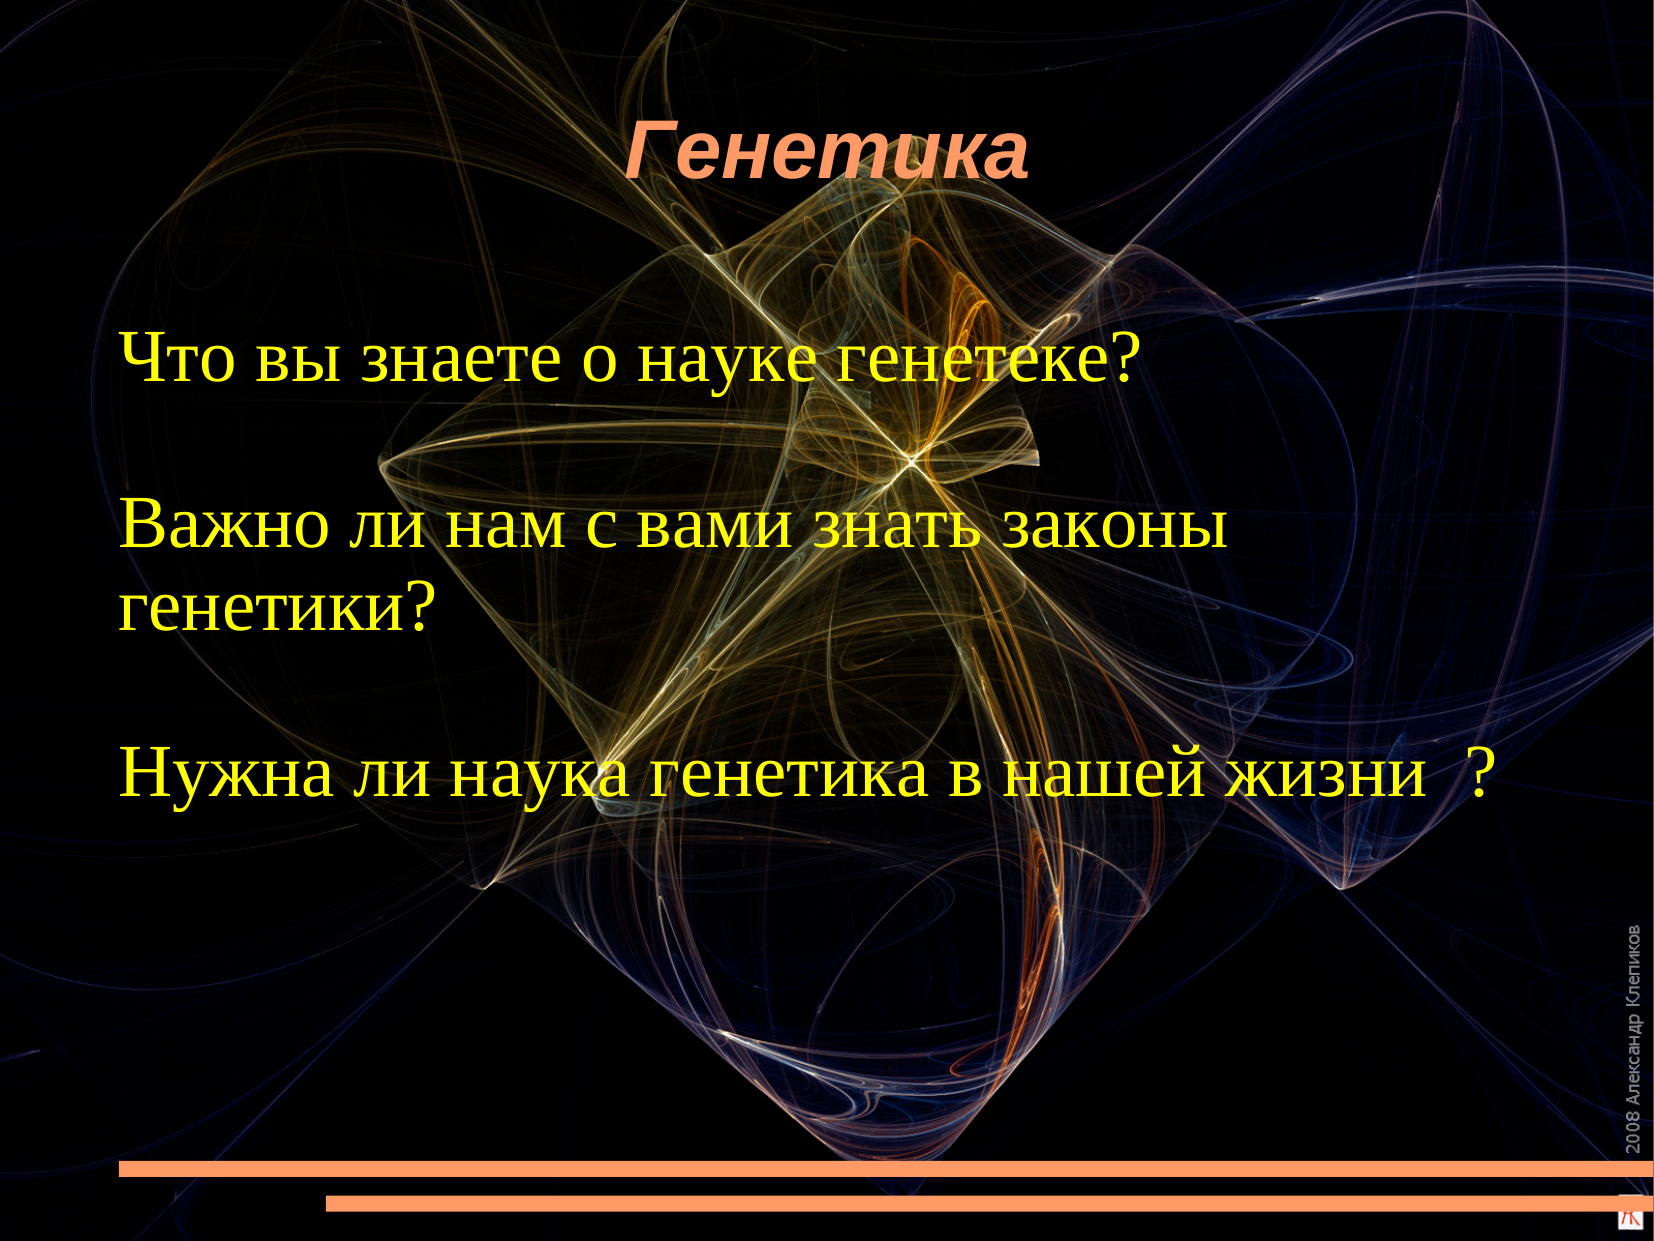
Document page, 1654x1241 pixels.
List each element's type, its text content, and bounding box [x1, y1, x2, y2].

title Генетика [121, 46, 1534, 254]
picture [0, 0, 1654, 1241]
subtitle Что вы знаете о науке генетеке? Важно ли нам с вами знать законы генетики? Нужна ли наука генетика в нашей жизни ? [118, 315, 1558, 1145]
